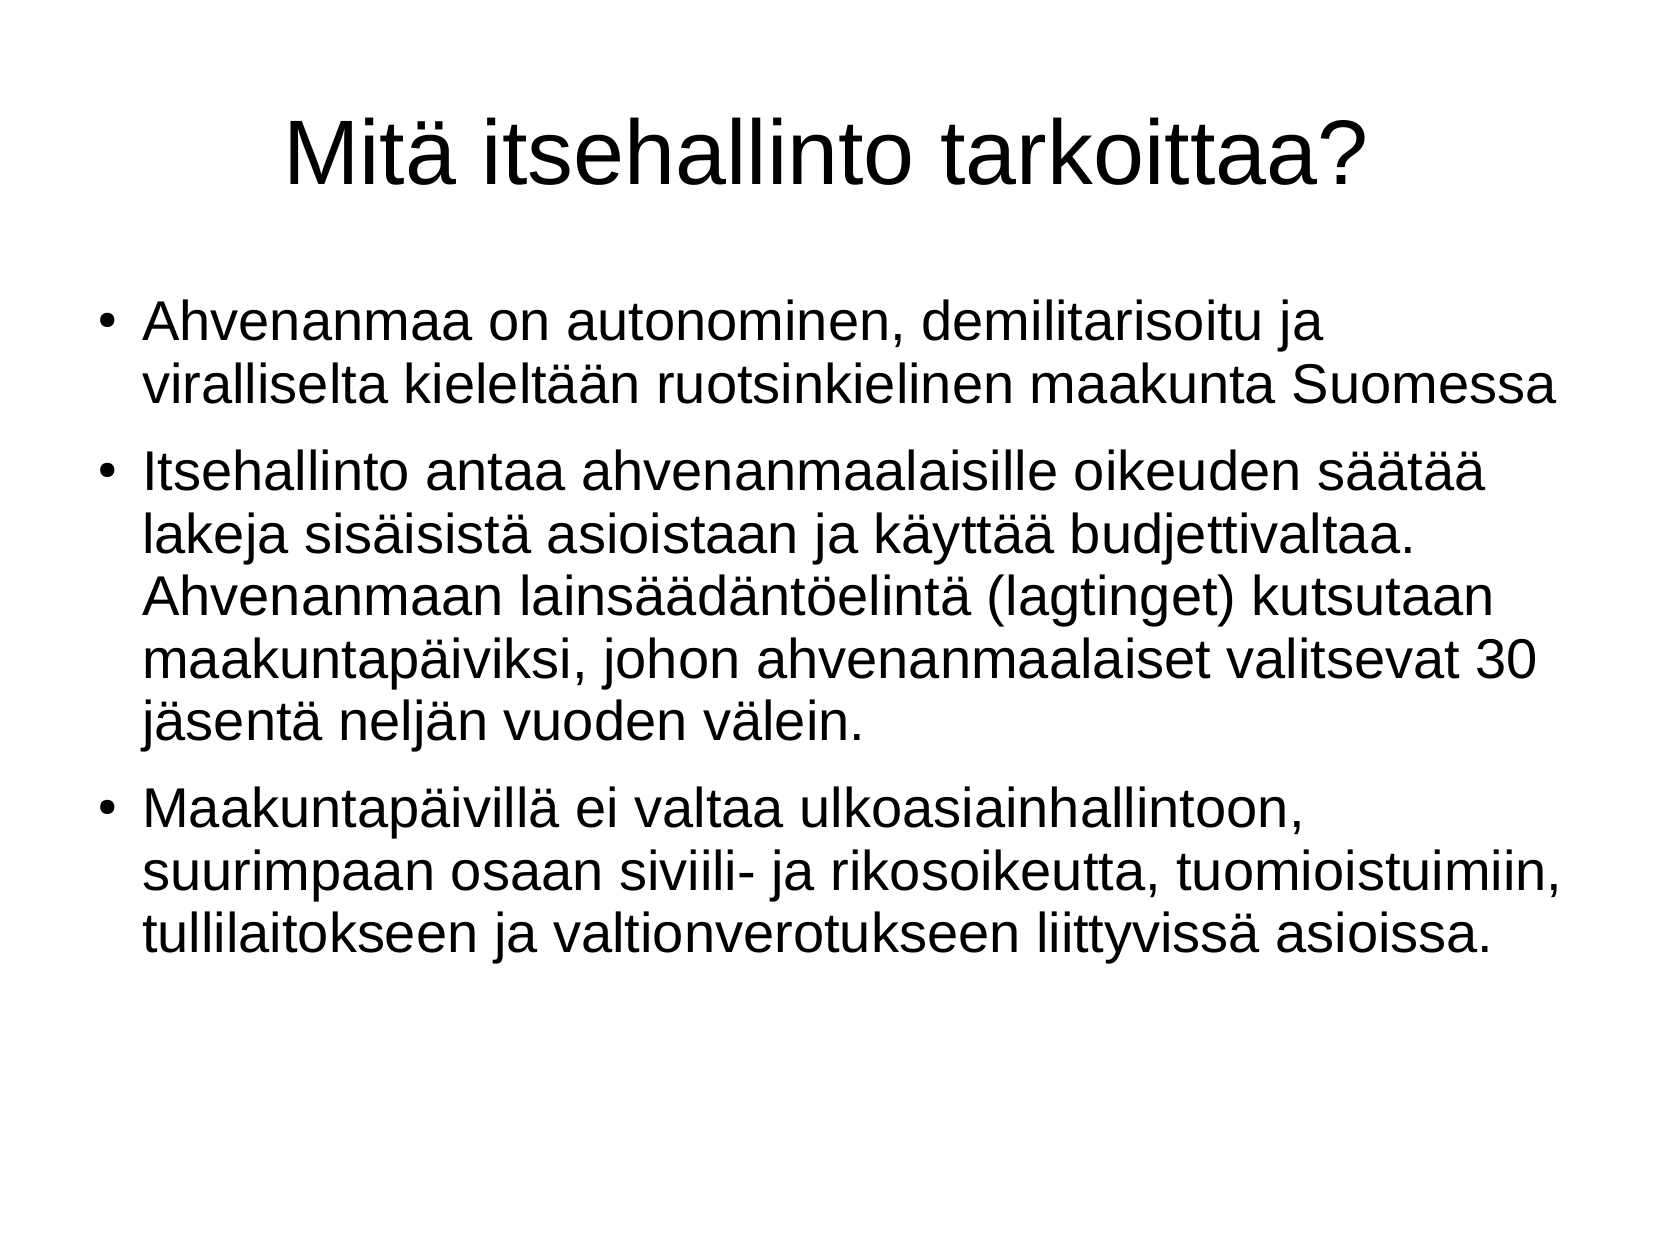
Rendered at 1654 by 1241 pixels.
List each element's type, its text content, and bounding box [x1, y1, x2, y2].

title Mitä itsehallinto tarkoittaa? [82, 49, 1571, 257]
list Ahvenanmaa on autonominen, demilitarisoitu ja viralliselta kieleltään ruotsinkielinen maakunta Suomessa Itsehallinto antaa ahvenanmaalaisille oikeuden säätää lakeja sisäisistä asioistaan ja käyttää budjettivaltaa. Ahvenanmaan lainsäädäntöelintä (lagtinget) kutsutaan maakuntapäiviksi, johon ahvenanmaalaiset valitsevat 30 jäsentä neljän vuoden välein. Maakuntapäivillä ei valtaa ulkoasiainhallintoon, suurimpaan osaan siviili- ja rikosoikeutta, tuomioistuimiin, tullilaitokseen ja valtionverotukseen liittyvissä asioissa. [82, 290, 1571, 1010]
